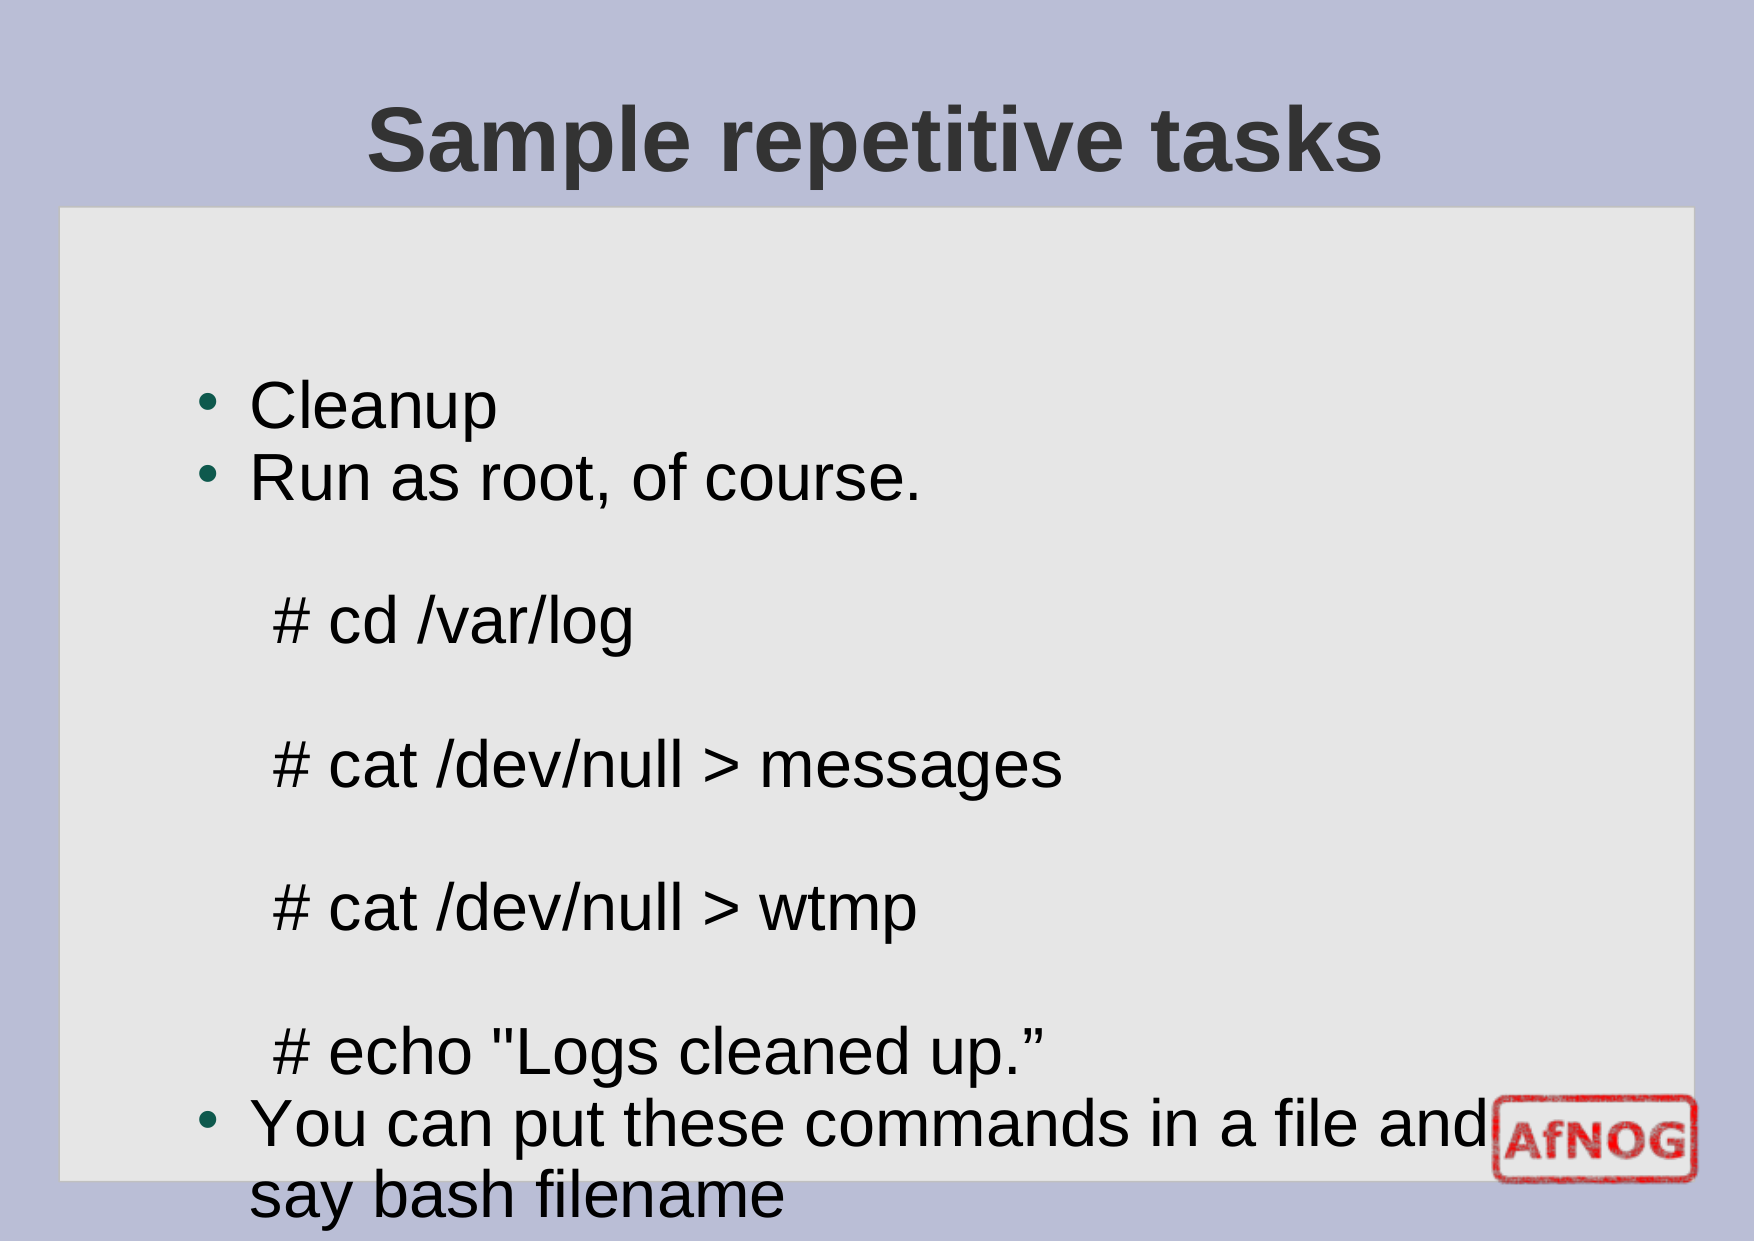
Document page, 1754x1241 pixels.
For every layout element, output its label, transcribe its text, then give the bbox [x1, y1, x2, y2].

title Sample repetitive tasks [59, 0, 1695, 285]
text_box [59, 285, 1695, 1182]
list Cleanup Run as root, of course. # cd /var/log # cat /dev/null > messages # cat /dev/null > wtmp # echo "Logs cleaned up.” You can put these commands in a file and say bash filename [179, 371, 1576, 1241]
picture [1576, 1092, 1701, 1188]
